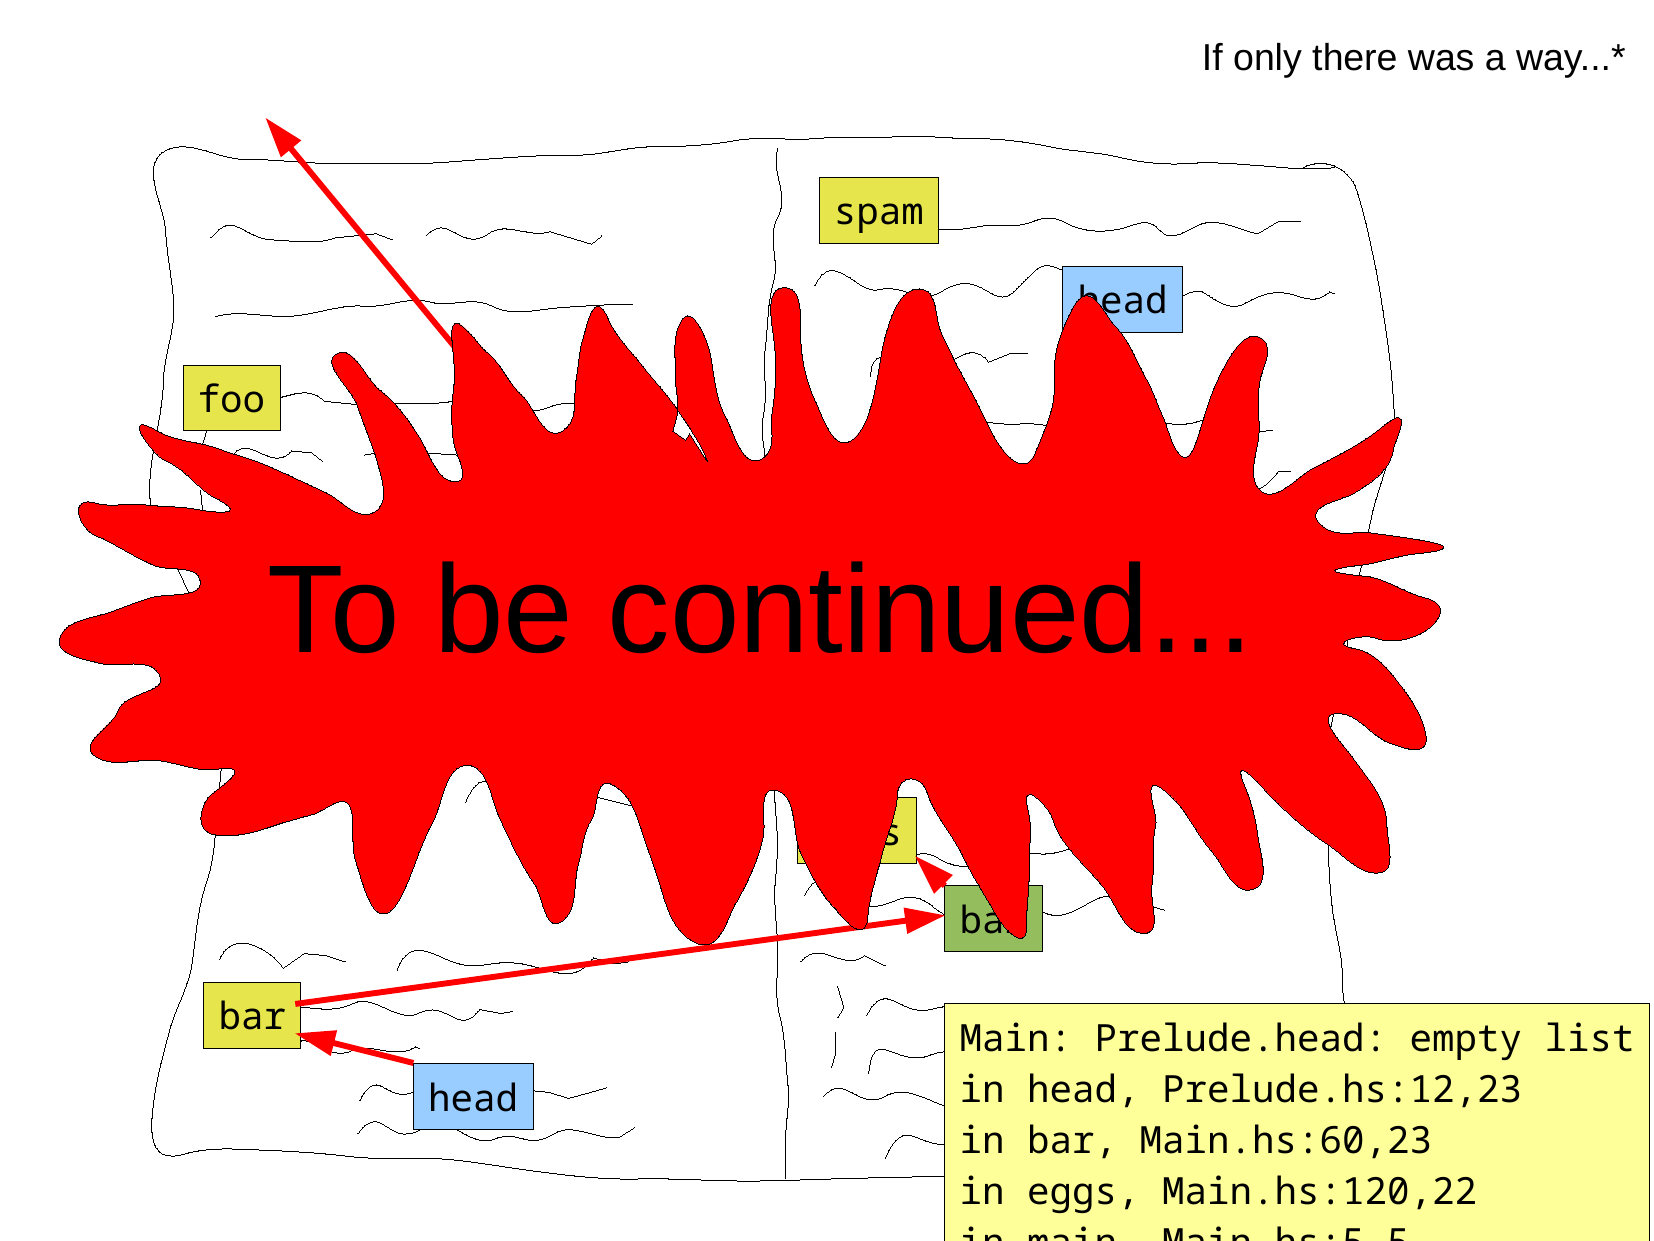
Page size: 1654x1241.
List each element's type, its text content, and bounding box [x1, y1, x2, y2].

text_box Main: Prelude.head: empty list in head, Prelude.hs:12,23 in bar, Main.hs:60,23 in eggs, Main.hs:120,22 in main, Main.hs:5,5 [944, 1003, 1650, 1237]
text_box spam [819, 177, 939, 236]
text_box [59, 287, 1444, 945]
text_box bar [944, 885, 1043, 945]
text_box eggs [882, 797, 917, 857]
text_box head [413, 1063, 534, 1123]
text_box foo [183, 365, 281, 424]
text_box bar [203, 982, 301, 1041]
text_box To be continued... [252, 531, 1272, 702]
text_box head [1062, 266, 1183, 325]
text_box If only there was a way...* [1187, 29, 1640, 91]
